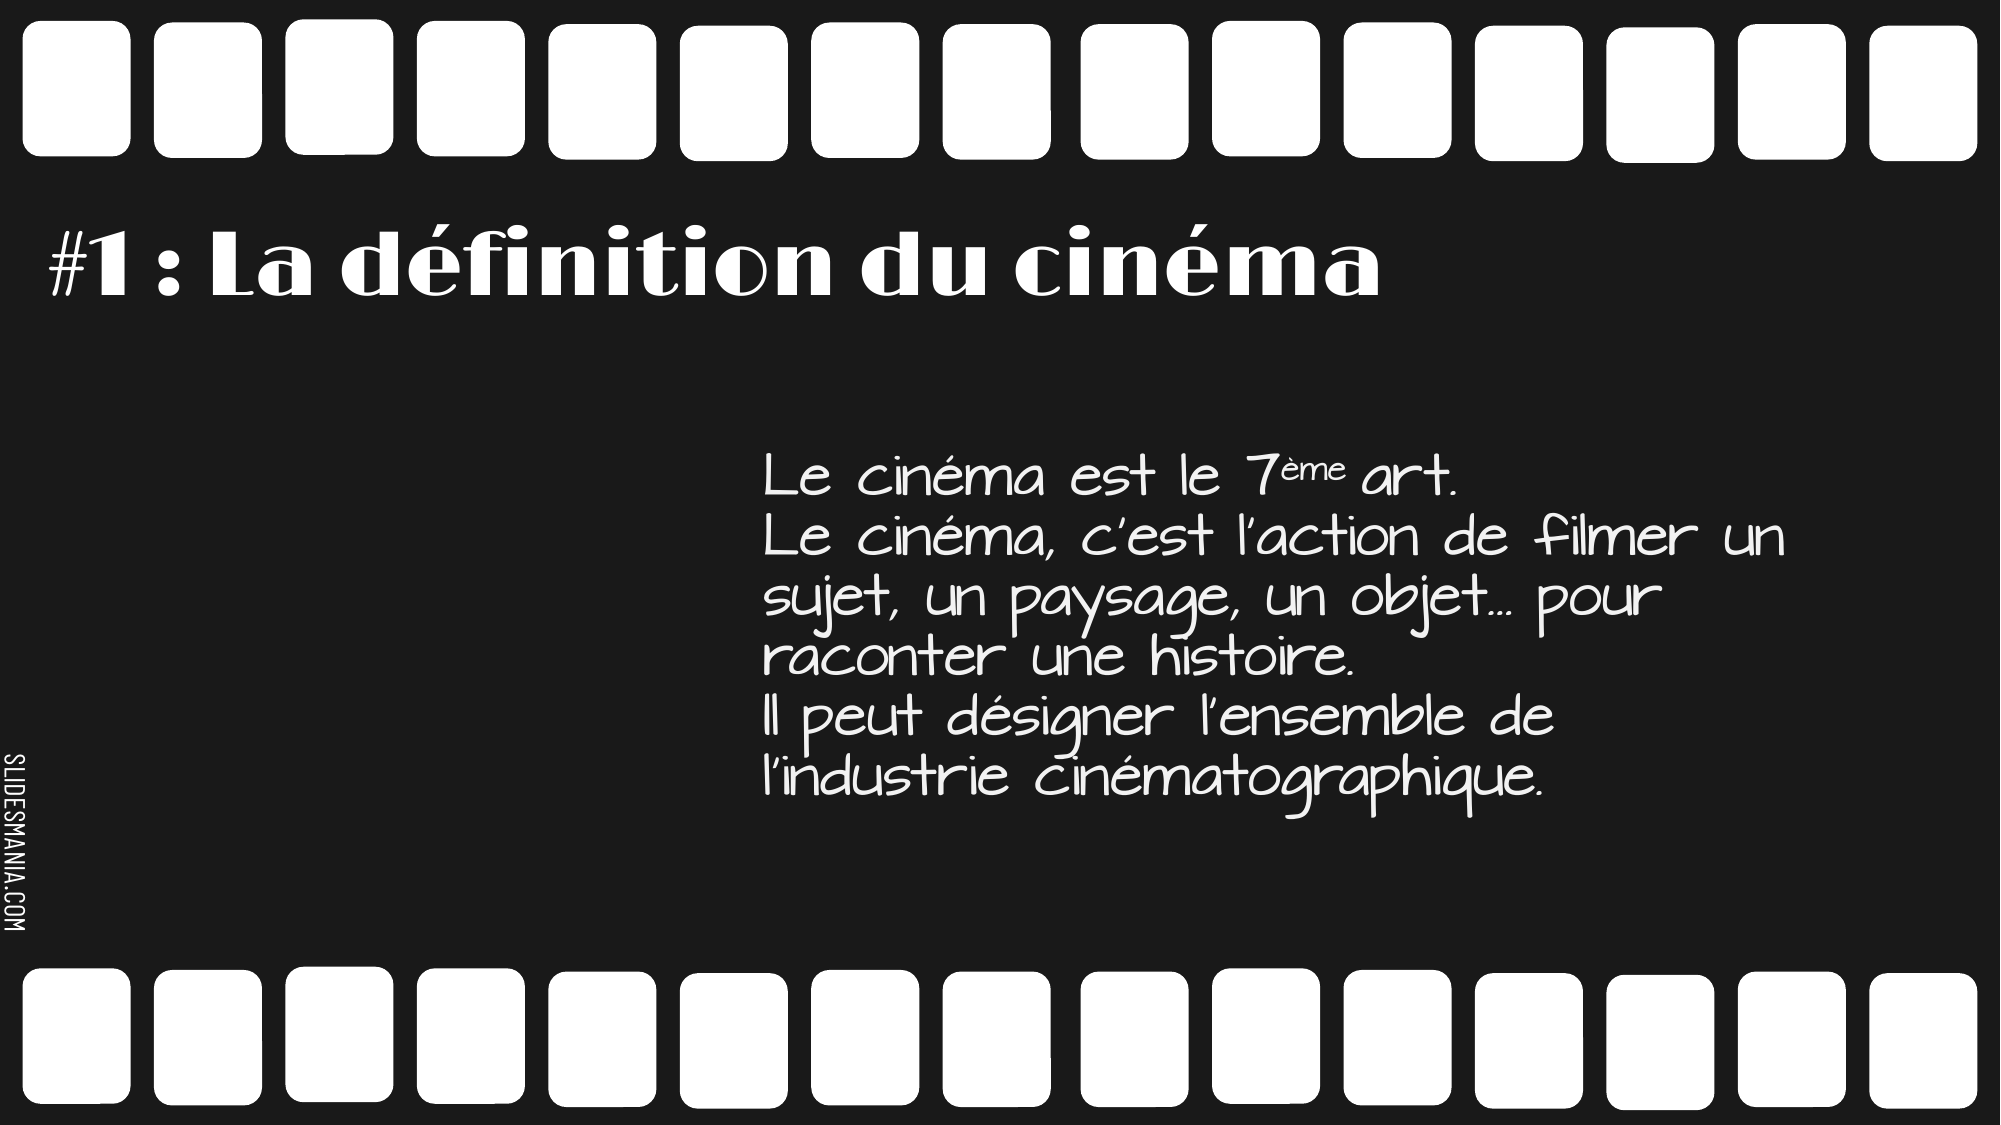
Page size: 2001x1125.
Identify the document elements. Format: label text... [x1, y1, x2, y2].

text_box #1 : La définition du cinéma [32, 196, 1415, 323]
text_box Le cinéma est le 7ème art. Le cinéma, c’est l’action de filmer un sujet, un paysage, un objet… pour raconter une histoire. Il peut désigner l’ensemble de l’industrie cinématographique. [748, 438, 1821, 842]
